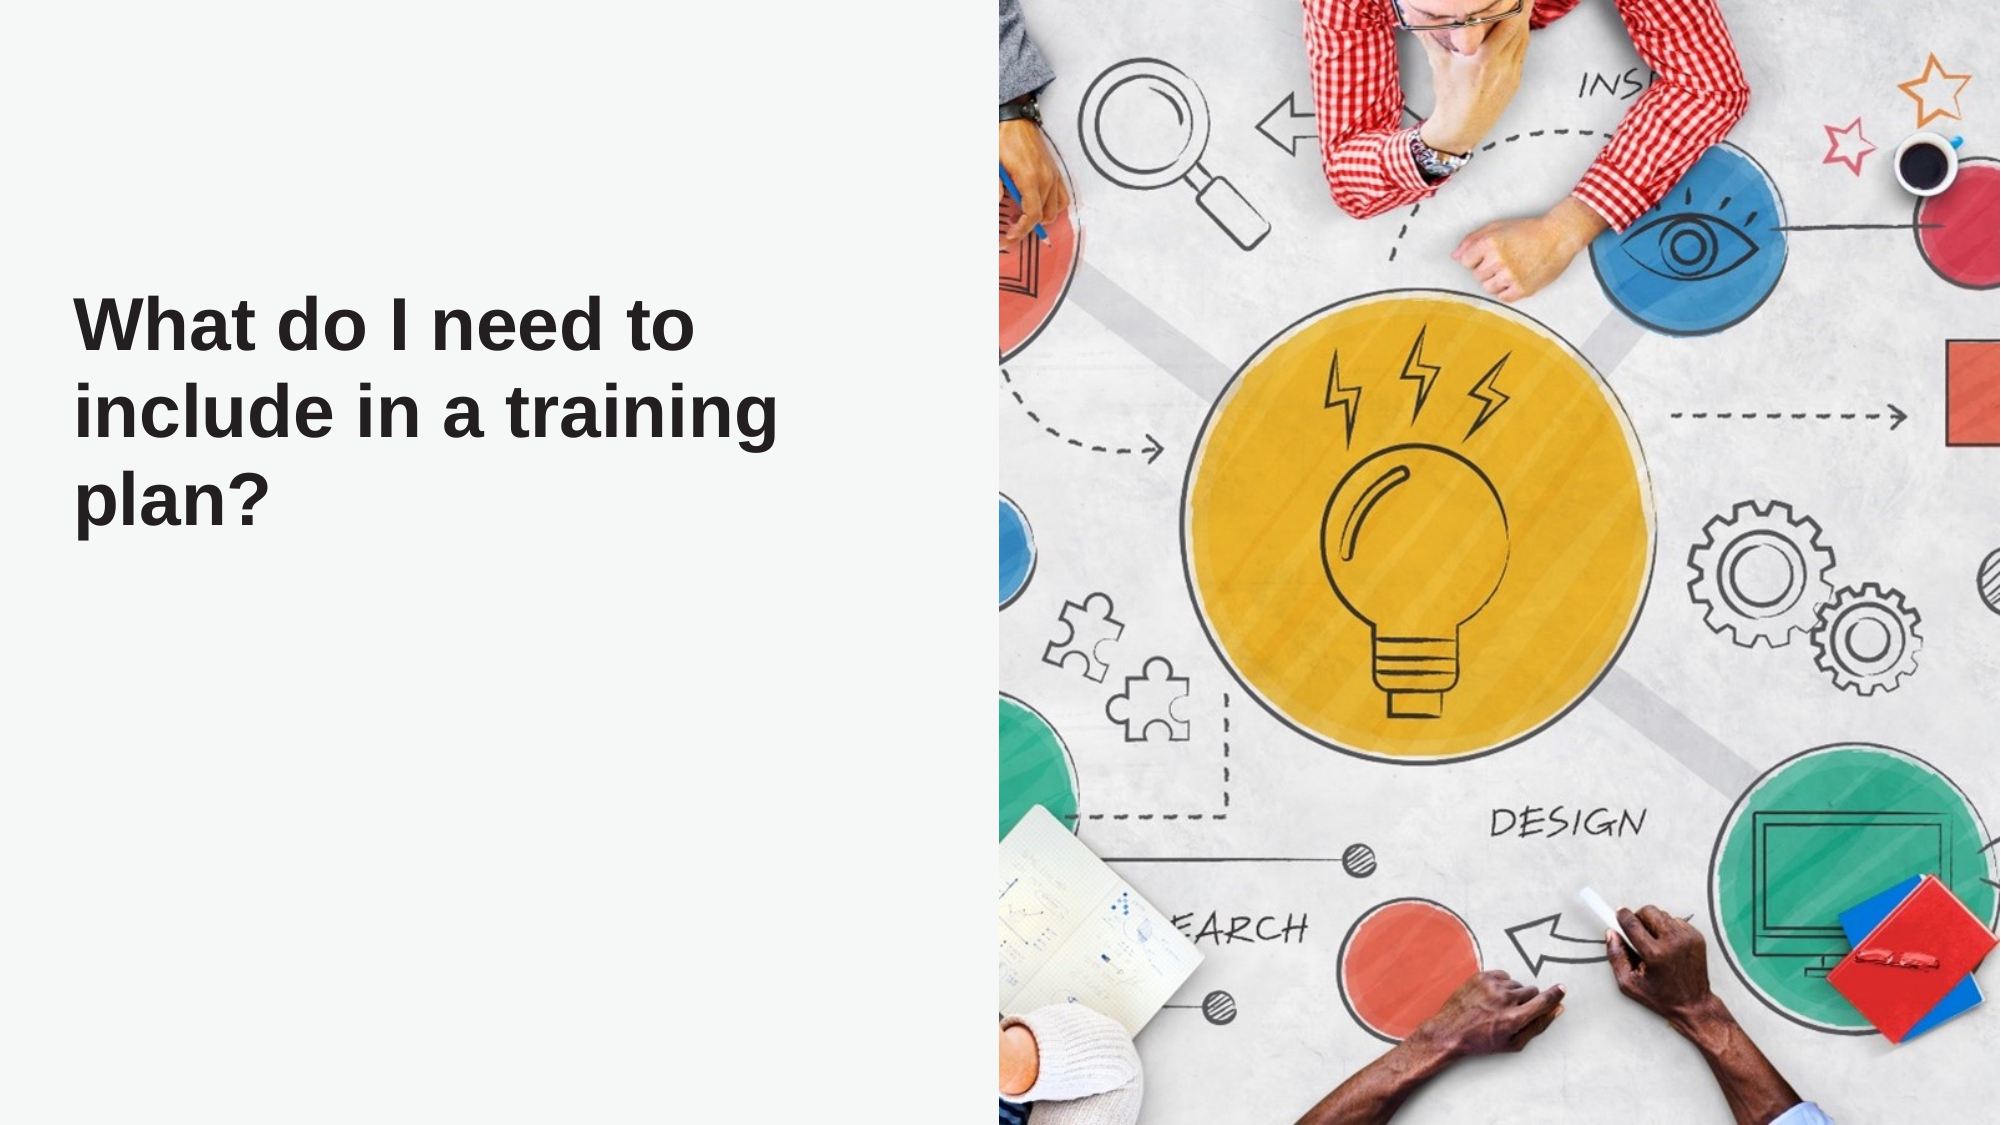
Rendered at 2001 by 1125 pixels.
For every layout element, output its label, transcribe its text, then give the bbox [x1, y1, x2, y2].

picture [999, 0, 2000, 1125]
title What do I need to include in a training plan? [58, 270, 864, 784]
